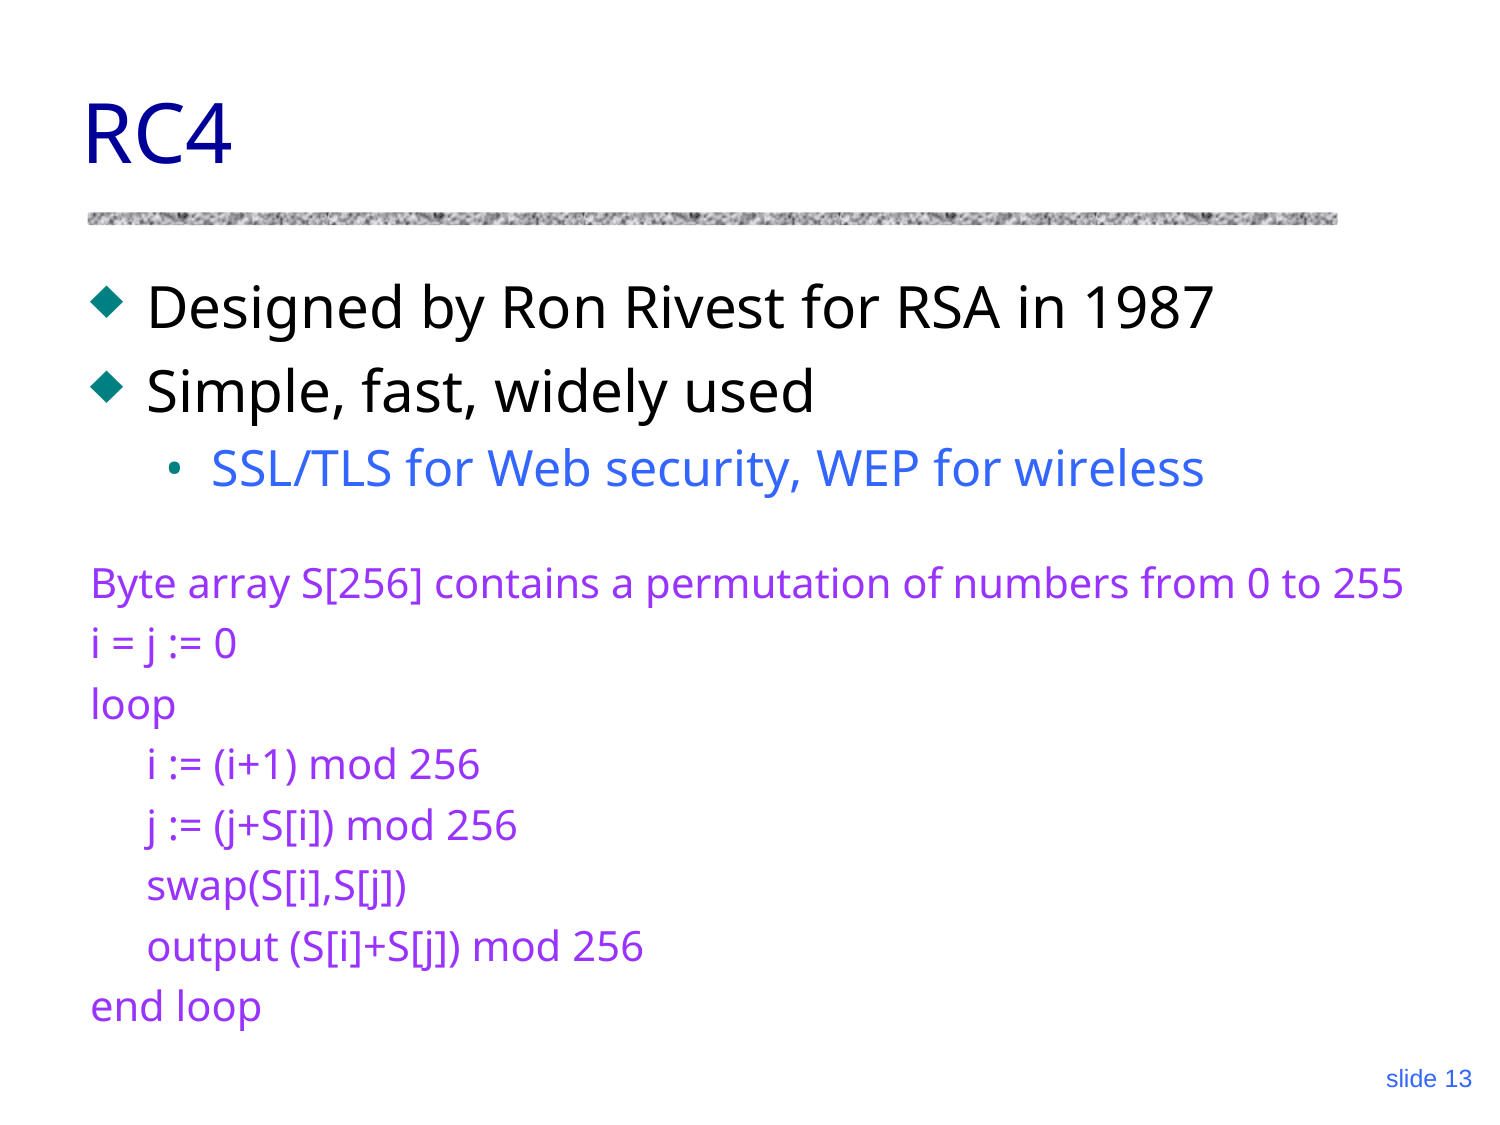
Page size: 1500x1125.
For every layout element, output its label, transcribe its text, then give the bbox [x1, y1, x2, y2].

list Designed by Ron Rivest for RSA in 1987 Simple, fast, widely used SSL/TLS for Web security, WEP for wireless Byte array S[256] contains a permutation of numbers from 0 to 255 i = j := 0 loop i := (i+1) mod 256 j := (j+S[i]) mod 256 swap(S[i],S[j]) output (S[i]+S[j]) mod 256 end loop [75, 262, 1438, 1088]
title RC4 [66, 37, 1342, 188]
picture [87, 212, 1338, 226]
text_box slide <number> [1174, 1025, 1488, 1101]
